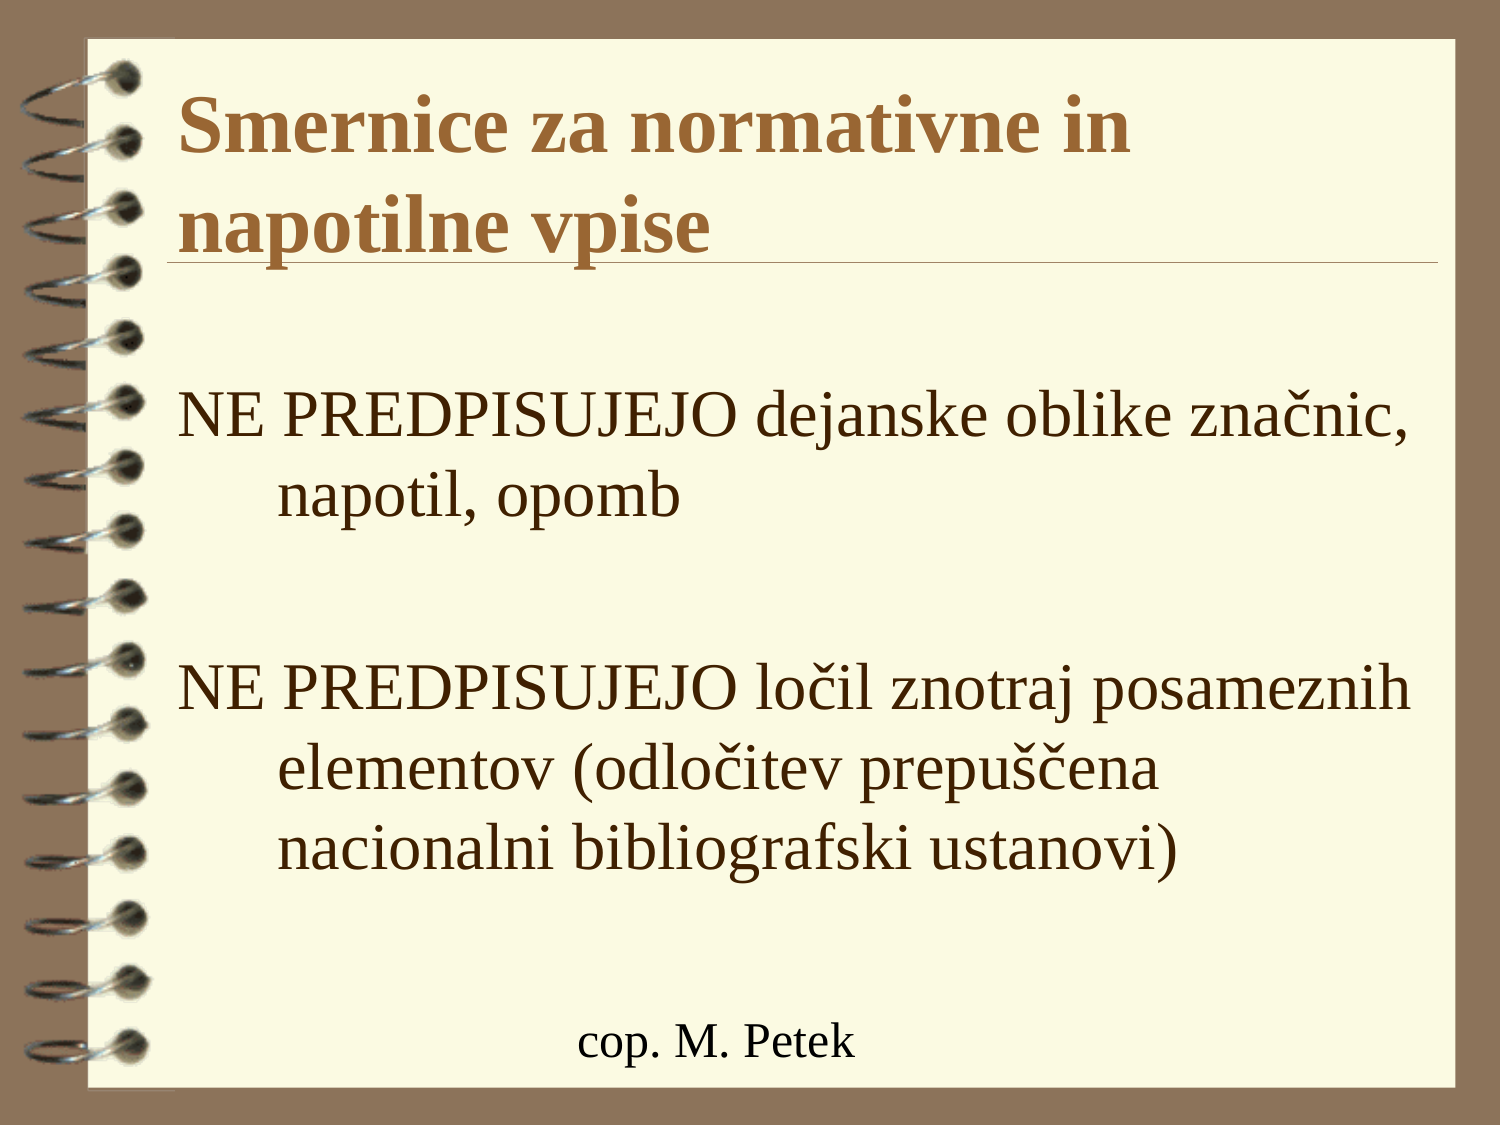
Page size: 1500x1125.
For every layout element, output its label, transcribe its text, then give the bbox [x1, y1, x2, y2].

picture [0, 0, 175, 1125]
list NE PREDPISUJEJO dejanske oblike značnic, napotil, opomb NE PREDPISUJEJO ločil znotraj posameznih elementov (odločitev prepuščena nacionalni bibliografski ustanovi) [162, 361, 1438, 976]
title Smernice za normativne in napotilne vpise [162, 61, 1438, 277]
